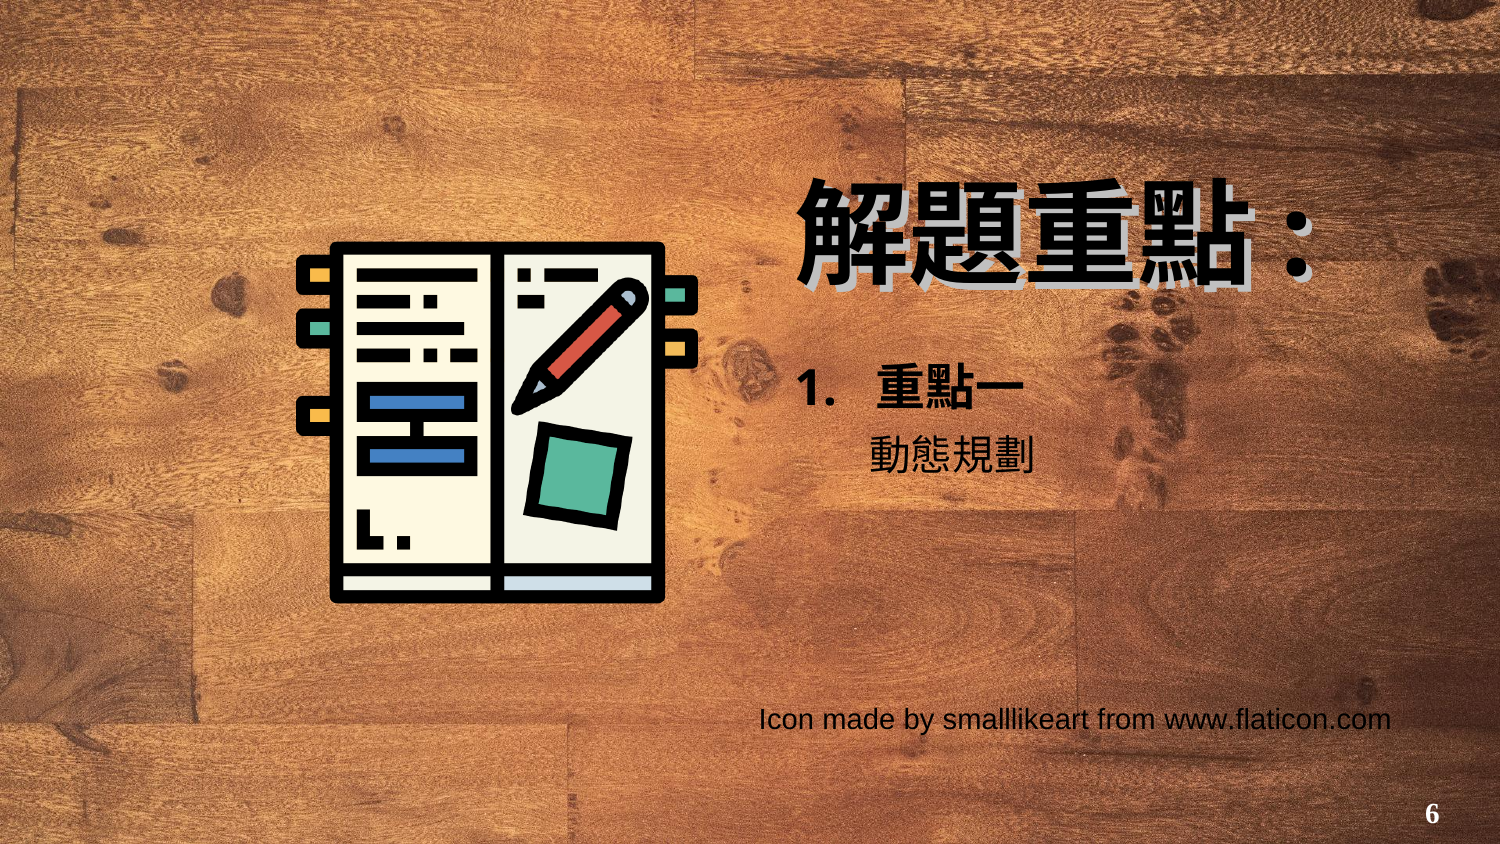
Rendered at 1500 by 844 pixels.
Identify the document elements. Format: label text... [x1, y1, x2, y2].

slide_number 5 [1410, 779, 1500, 844]
subtitle 1. 重點一 動態規劃 [779, 338, 1378, 642]
title 解題重點: [779, 122, 1311, 314]
picture [296, 221, 698, 623]
text_box Icon made by smalllikeart from www.flaticon.com [744, 693, 1407, 743]
